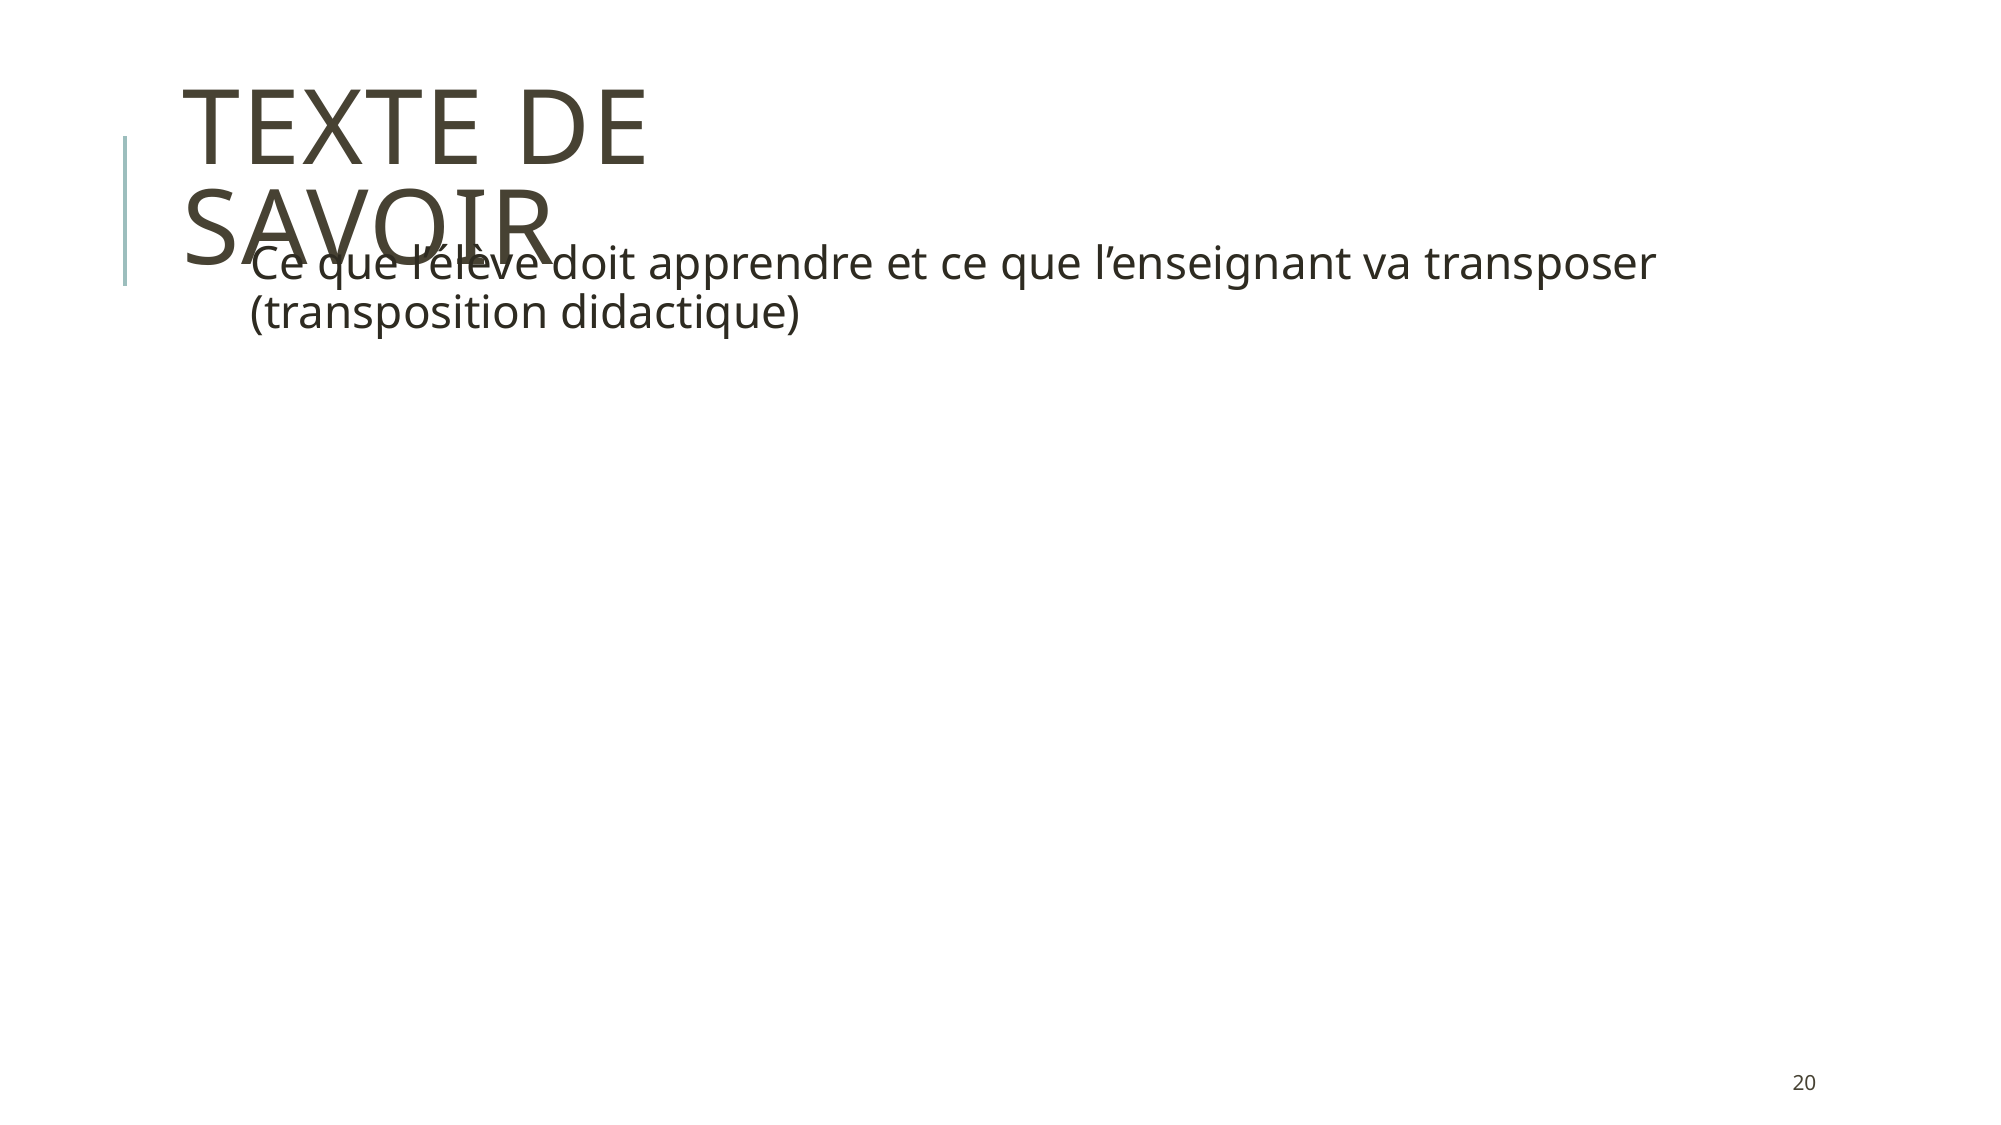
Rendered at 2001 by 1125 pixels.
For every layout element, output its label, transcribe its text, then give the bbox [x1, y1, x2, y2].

list Ce que l’élève doit apprendre et ce que l’enseignant va transposer (transposition didactique) [243, 232, 1832, 1064]
title TEXTE DE SAVOIR [168, 61, 987, 308]
text_box 20 [1777, 1061, 1938, 1107]
